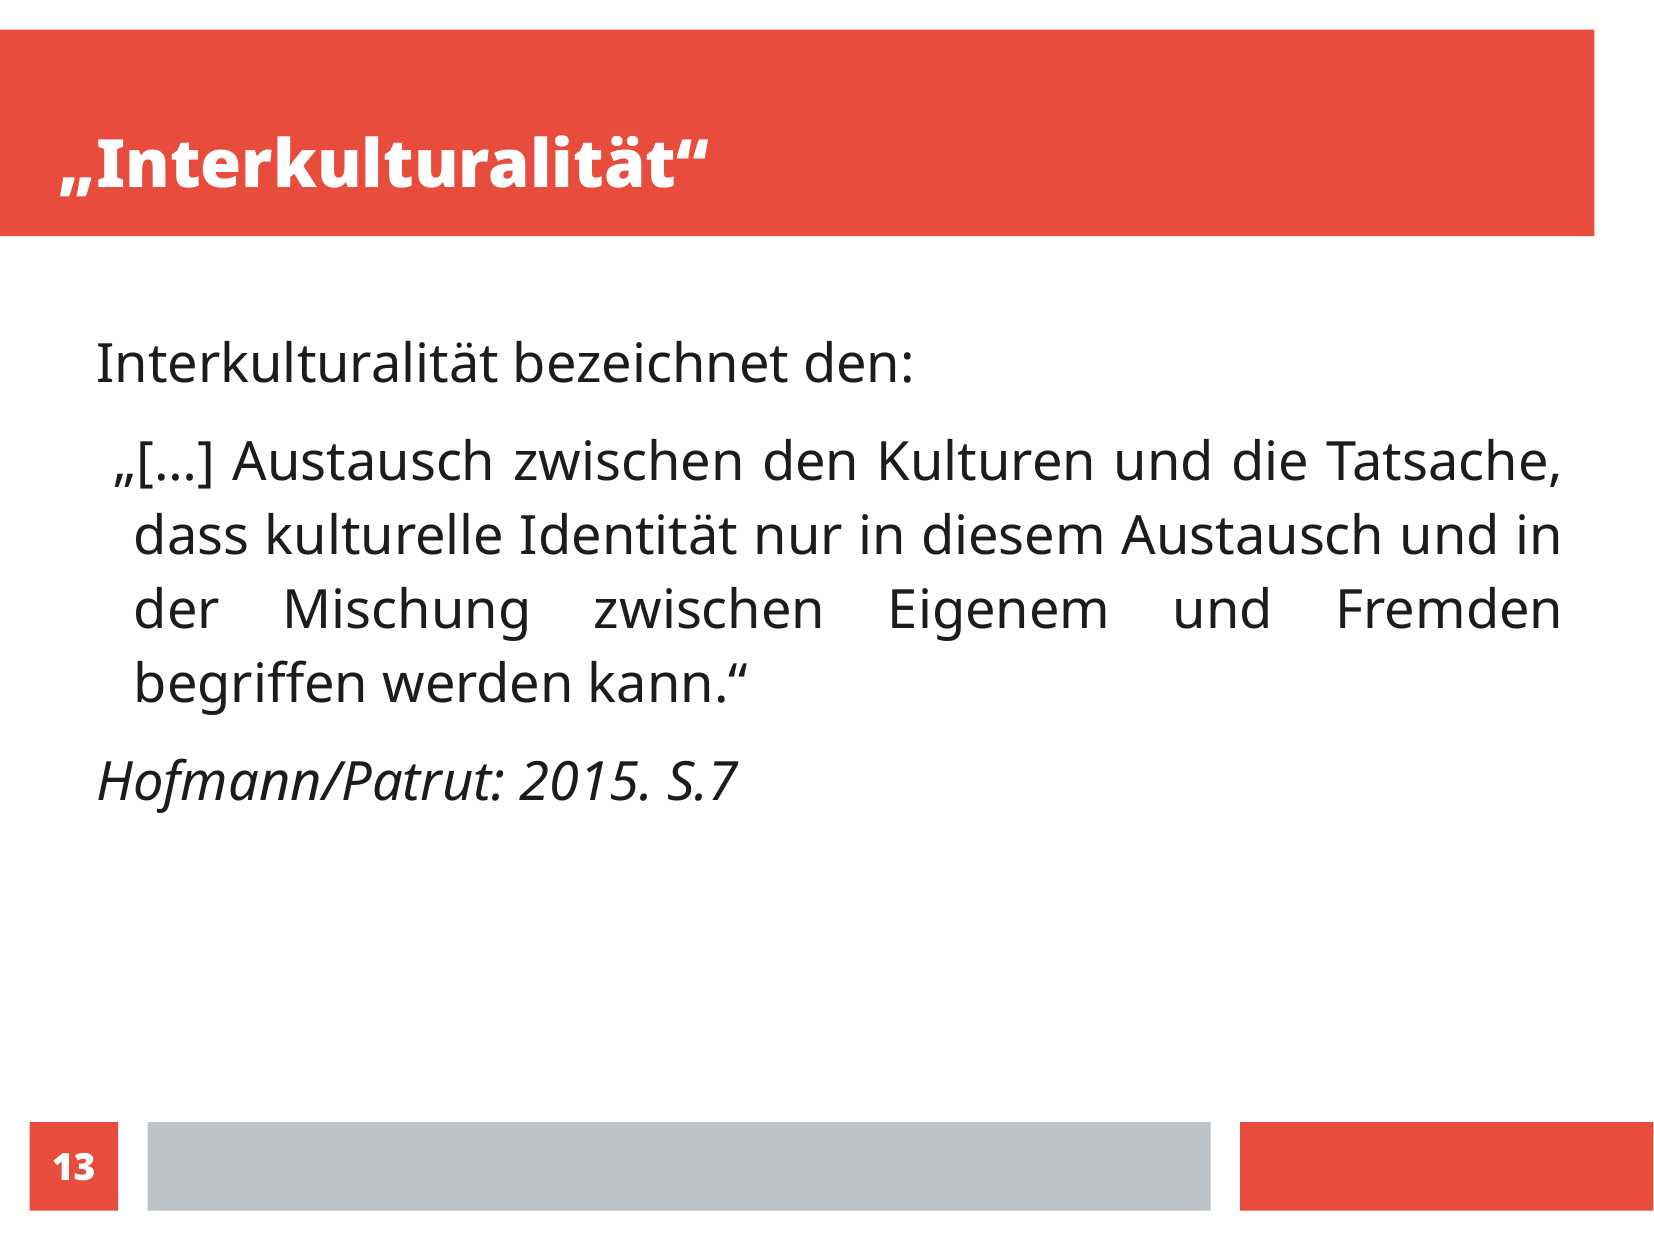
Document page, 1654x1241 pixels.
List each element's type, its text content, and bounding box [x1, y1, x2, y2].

title „Interkulturalität“ [59, 59, 1595, 207]
list Interkulturalität bezeichnet den: „[…] Austausch zwischen den Kulturen und die Tatsache, dass kulturelle Identität nur in diesem Austausch und in der Mischung zwischen Eigenem und Fremden begriffen werden kann.“ Hofmann/Patrut: 2015. S.7 [59, 324, 1565, 1093]
